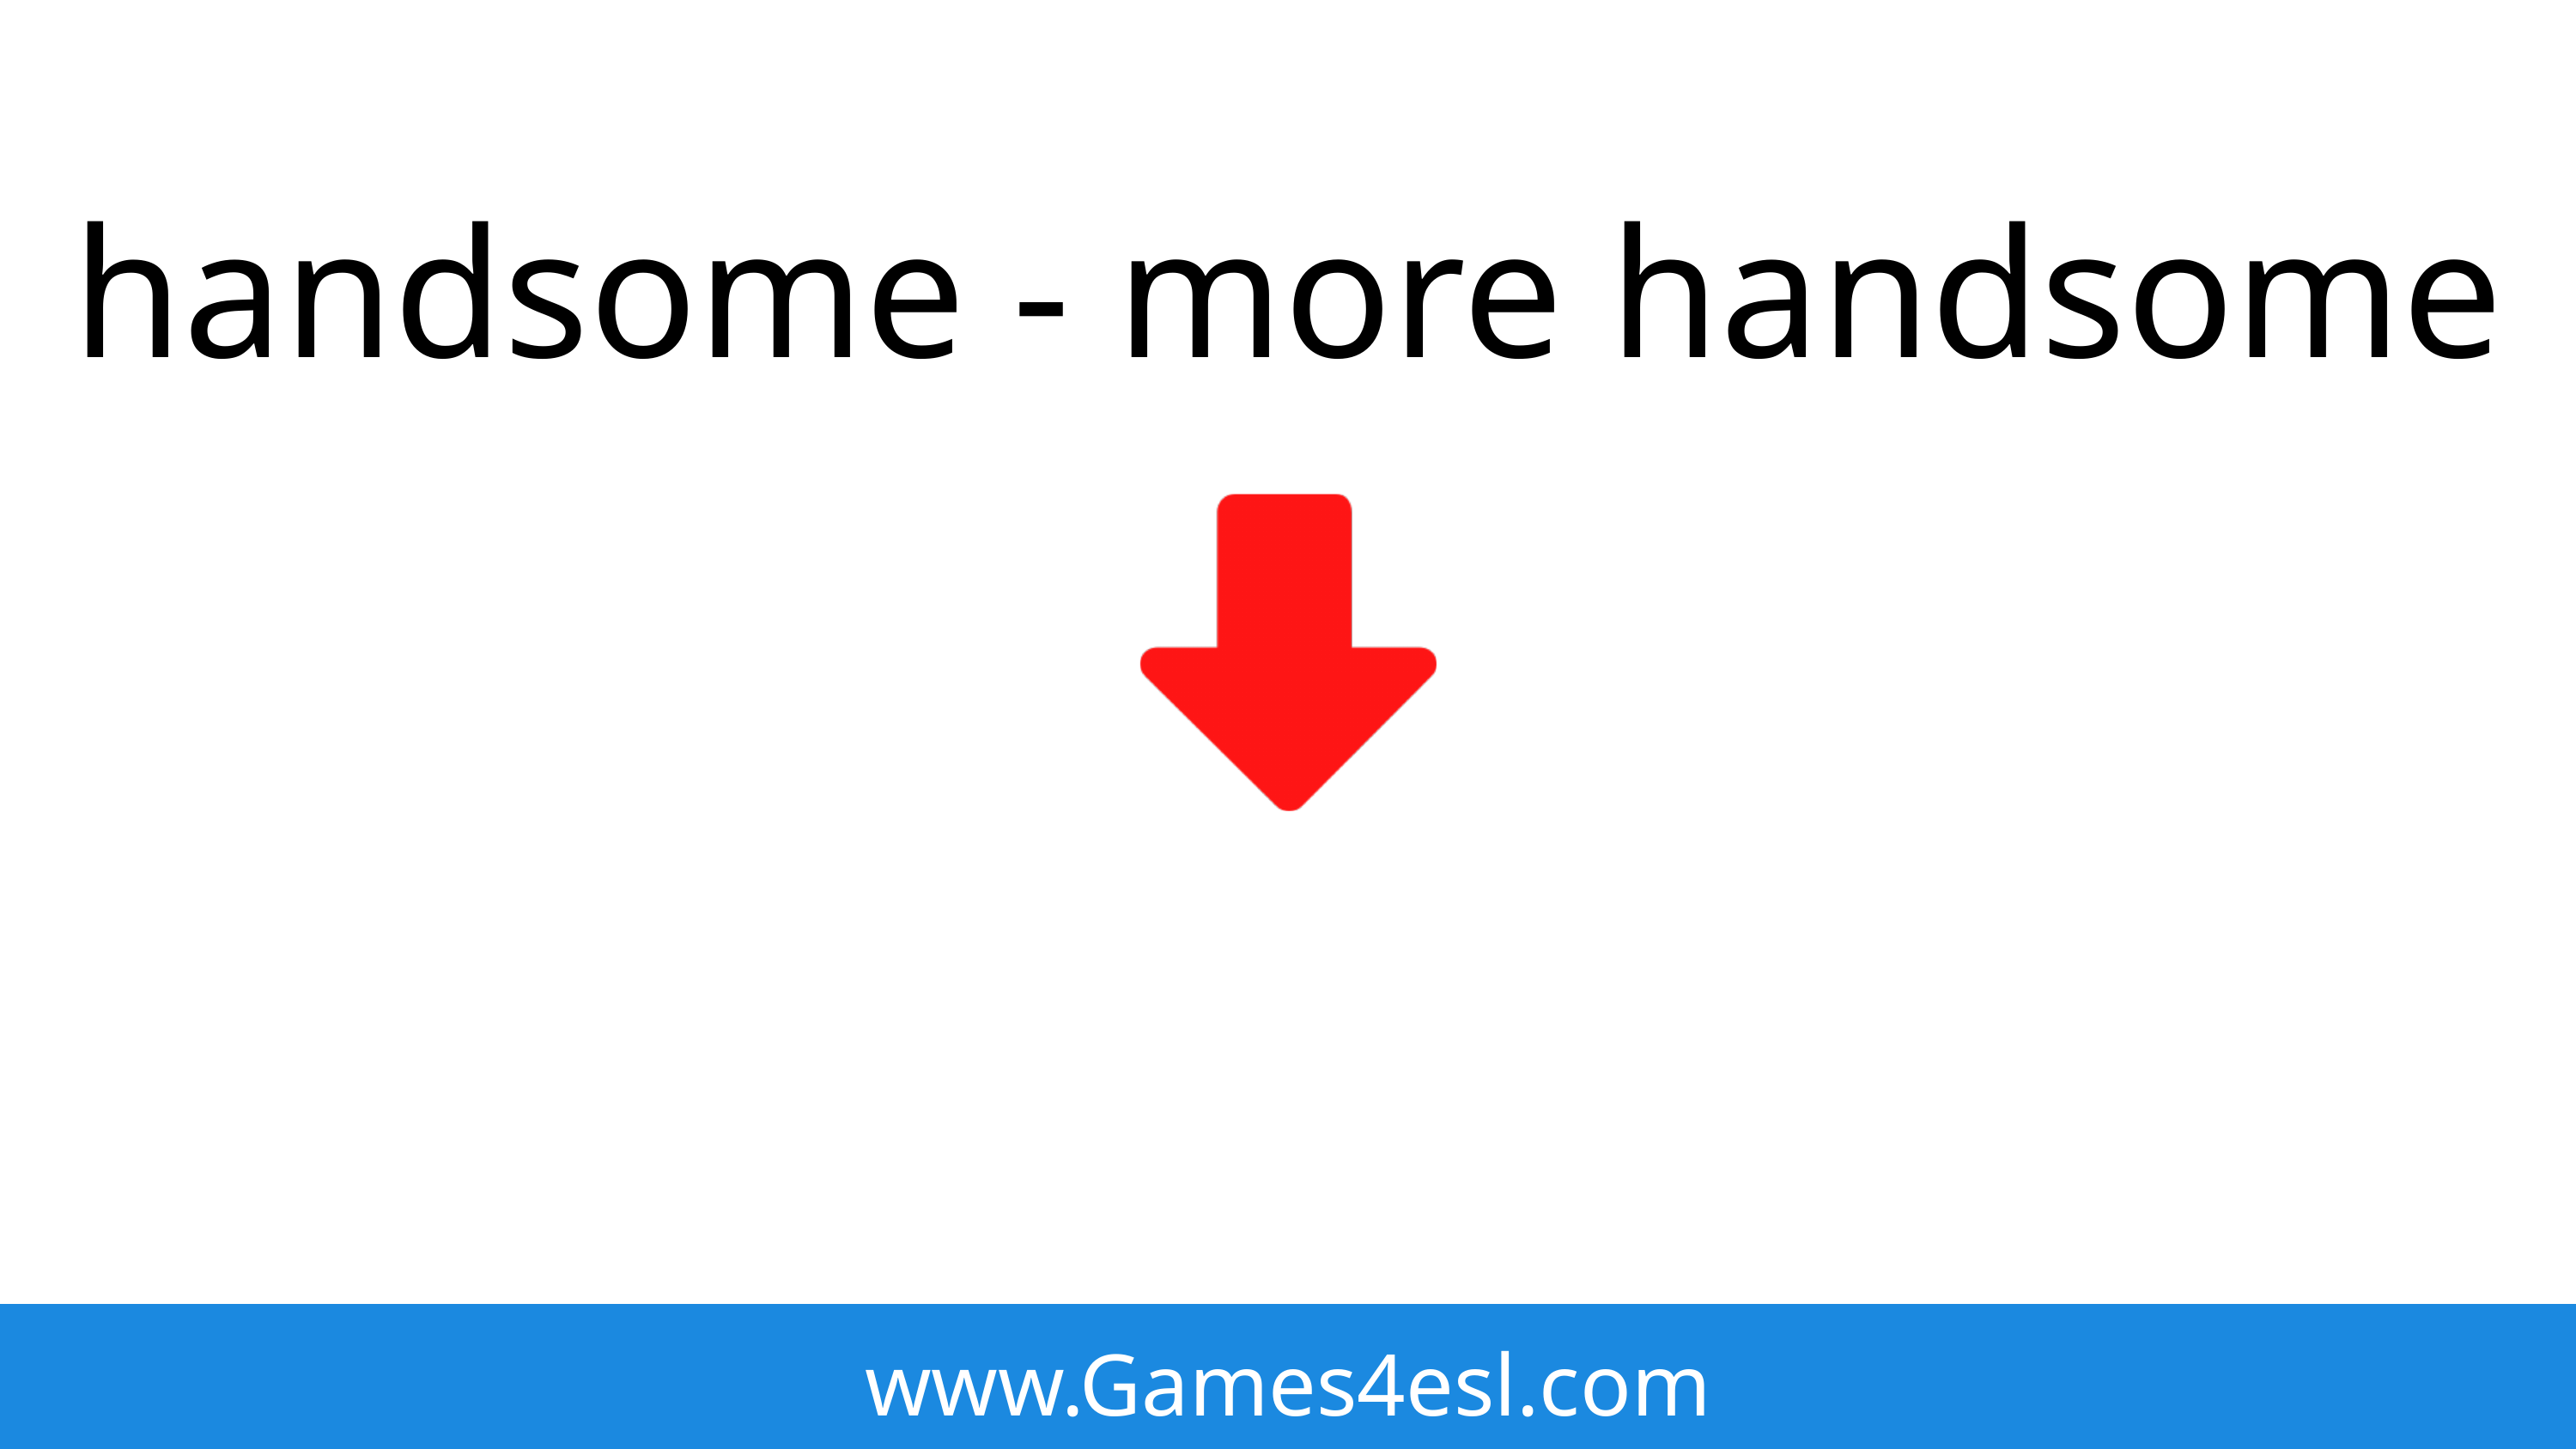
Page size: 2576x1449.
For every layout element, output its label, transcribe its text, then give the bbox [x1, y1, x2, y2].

text_box [0, 1304, 2576, 1449]
picture [1139, 494, 1437, 811]
text_box handsome - more handsome [33, 142, 2543, 380]
text_box www.Games4esl.com [842, 1314, 1734, 1426]
